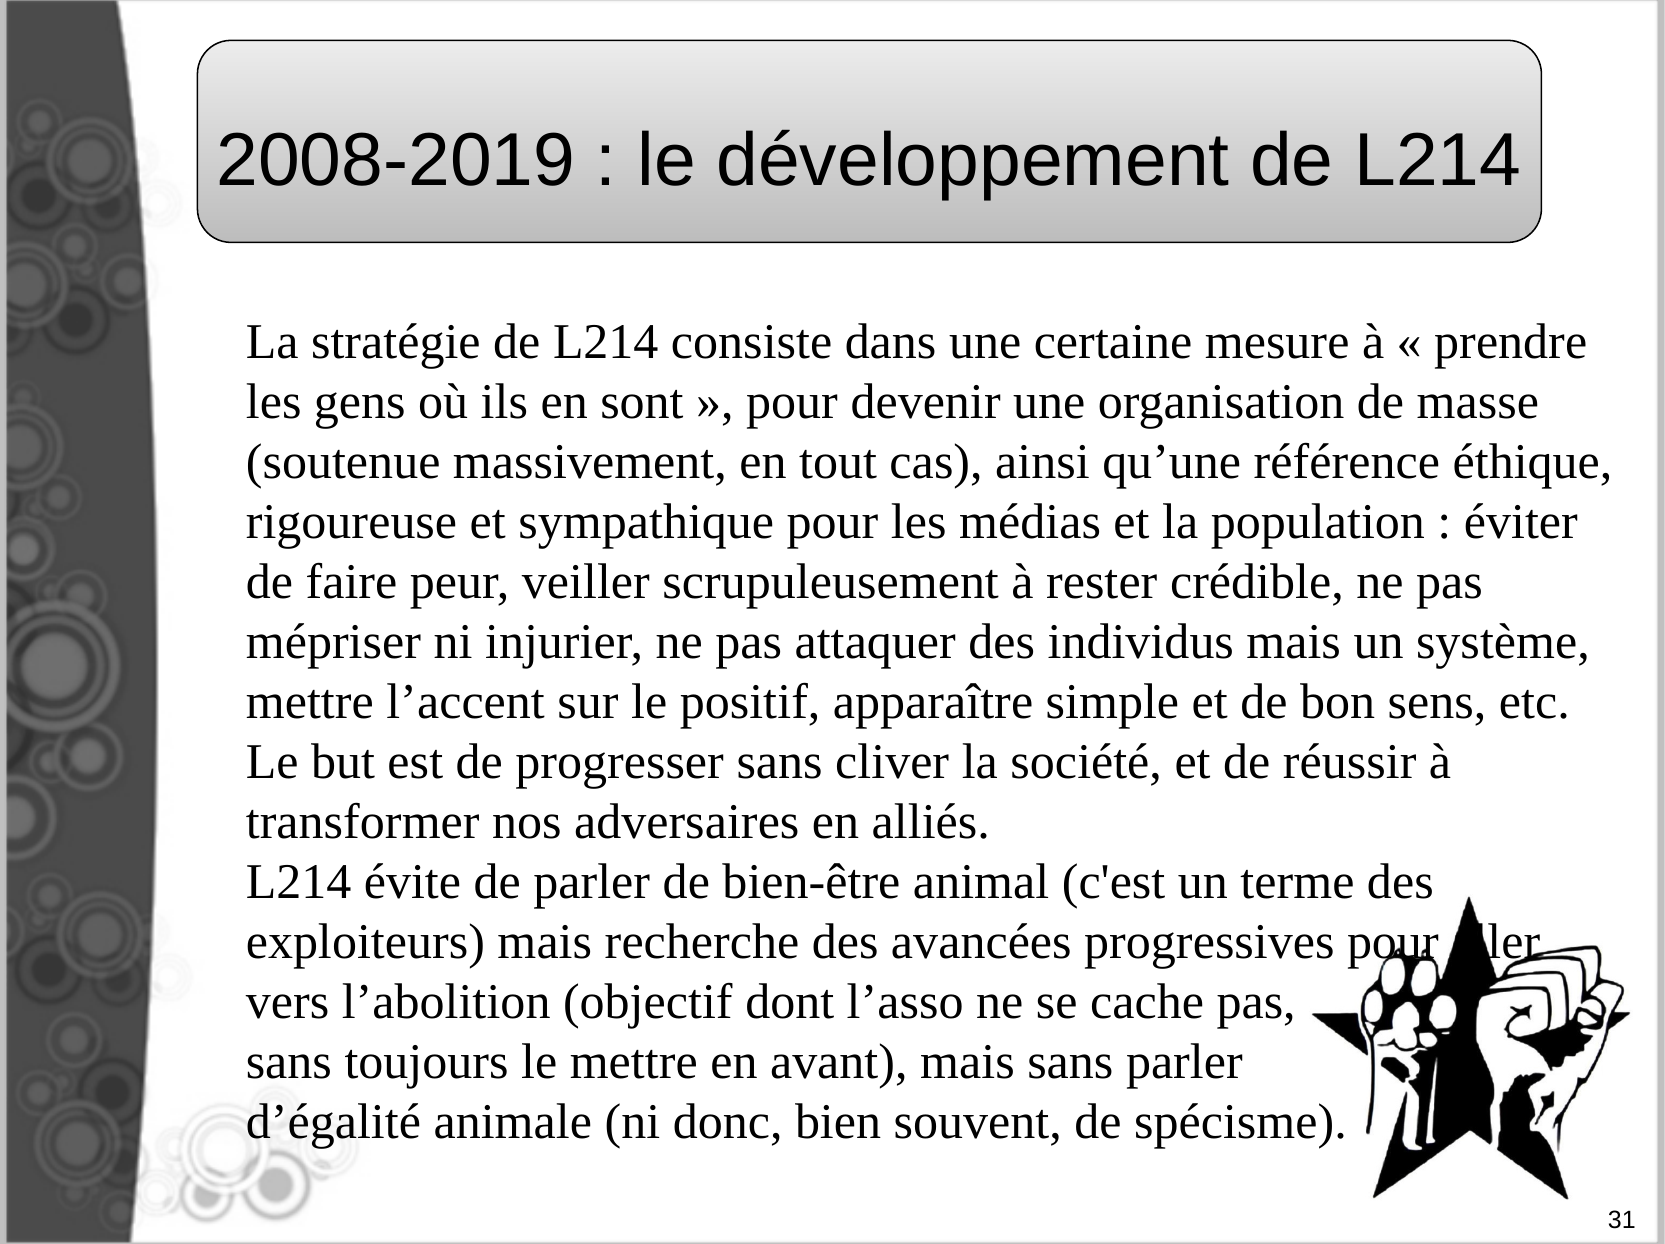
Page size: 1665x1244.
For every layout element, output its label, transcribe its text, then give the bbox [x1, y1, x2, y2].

picture [3, 0, 1662, 1244]
text_box [197, 40, 1542, 243]
text_box 2008-2019 : le développement de L214 [207, 102, 1532, 208]
text_box 31 [1297, 1195, 1645, 1242]
text_box La stratégie de L214 consiste dans une certaine mesure à « prendre les gens où ils en sont », pour devenir une organisation de masse (soutenue massivement, en tout cas), ainsi qu’une référence éthique, rigoureuse et sympathique pour les médias et la population : éviter de faire peur, veiller scrupuleusement à rester crédible, ne pas mépriser ni injurier, ne pas attaquer des individus mais un système, mettre l’accent sur le positif, apparaître simple et de bon sens, etc. Le but est de progresser sans cliver la société, et de réussir à transformer nos adversaires en alliés. L214 évite de parler de bien-être animal (c'est un terme des exploiteurs) mais recherche des avancées progressives pour aller vers l’abolition (objectif dont l’asso ne se cache pas, sans toujours le mettre en avant), mais sans parler d’égalité animale (ni donc, bien souvent, de spécisme). [237, 299, 1625, 1157]
